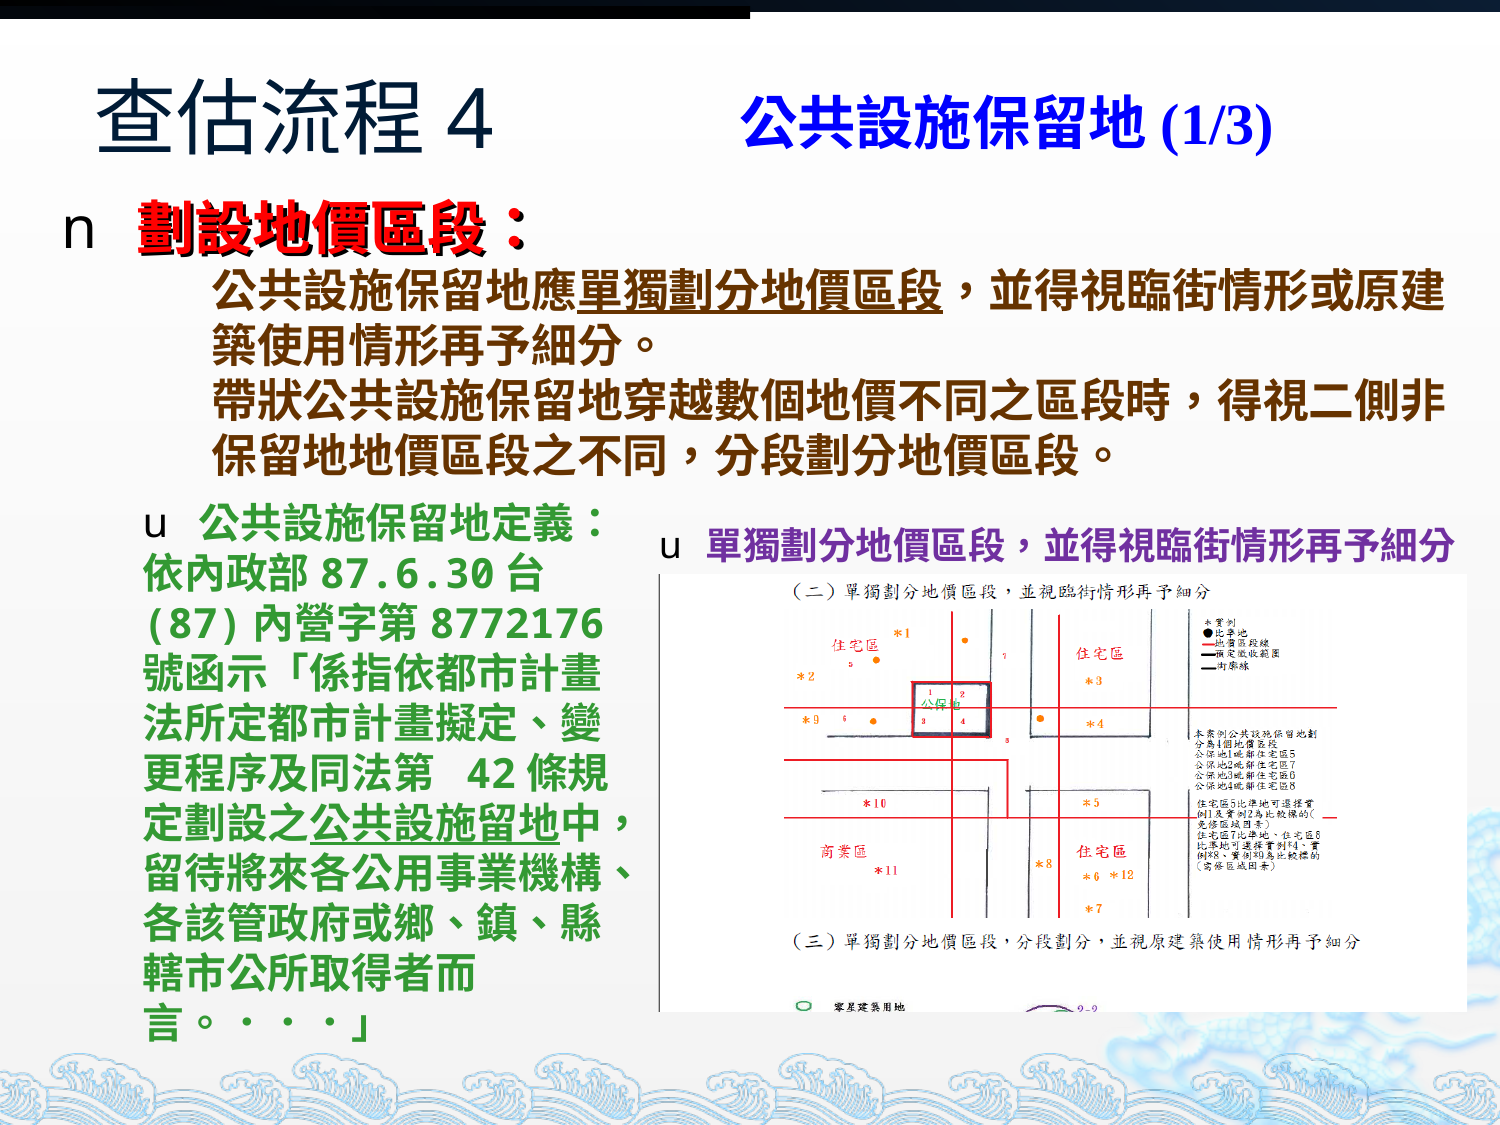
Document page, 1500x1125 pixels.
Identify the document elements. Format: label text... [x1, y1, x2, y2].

text_box 單獨劃分地價區段，並得視臨街情形再予細分 [644, 514, 1482, 575]
text_box 公共設施保留地(1/3) [679, 78, 1317, 184]
text_box 公共設施保留地定義： 依內政部87.6.30台(87)內營字第8772176號函示「係指依都市計畫法所定都市計畫擬定、變更程序及同法第 42條規定劃設之公共設施留地中，留待將來各公用事業機構、各該管政府或鄉、鎮、縣轄市公所取得者而言。．．．」 [128, 489, 644, 1054]
text_box 劃設地價區段： 公共設施保留地應單獨劃分地價區段，並得視臨街情形或原建築使用情形再予細分。 帶狀公共設施保留地穿越數個地價不同之區段時，得視二側非保留地地價區段之不同，分段劃分地價區段。 [46, 184, 1500, 489]
picture [658, 575, 1468, 1012]
text_box 查估流程4 [60, 58, 509, 173]
